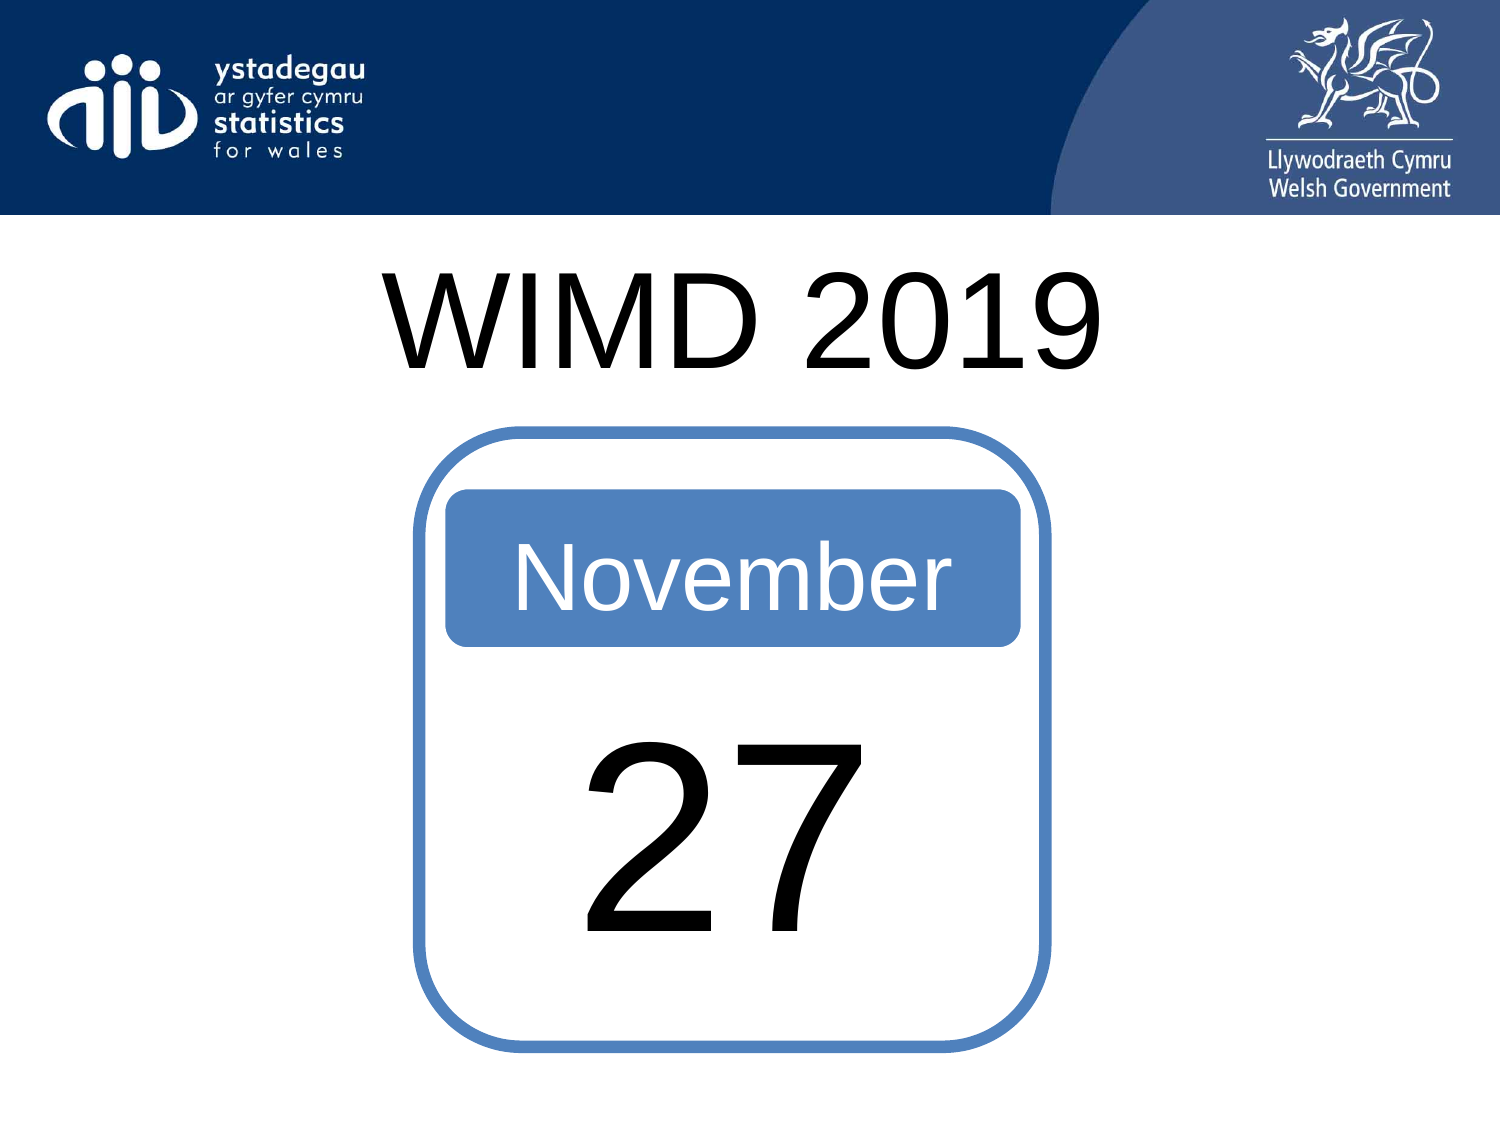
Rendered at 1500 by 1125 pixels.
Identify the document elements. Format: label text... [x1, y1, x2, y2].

title WIMD 2019 [17, 215, 1471, 461]
text_box [419, 432, 1046, 1047]
picture [0, 0, 1500, 215]
text_box November [469, 507, 996, 641]
text_box 27 [542, 653, 908, 1003]
